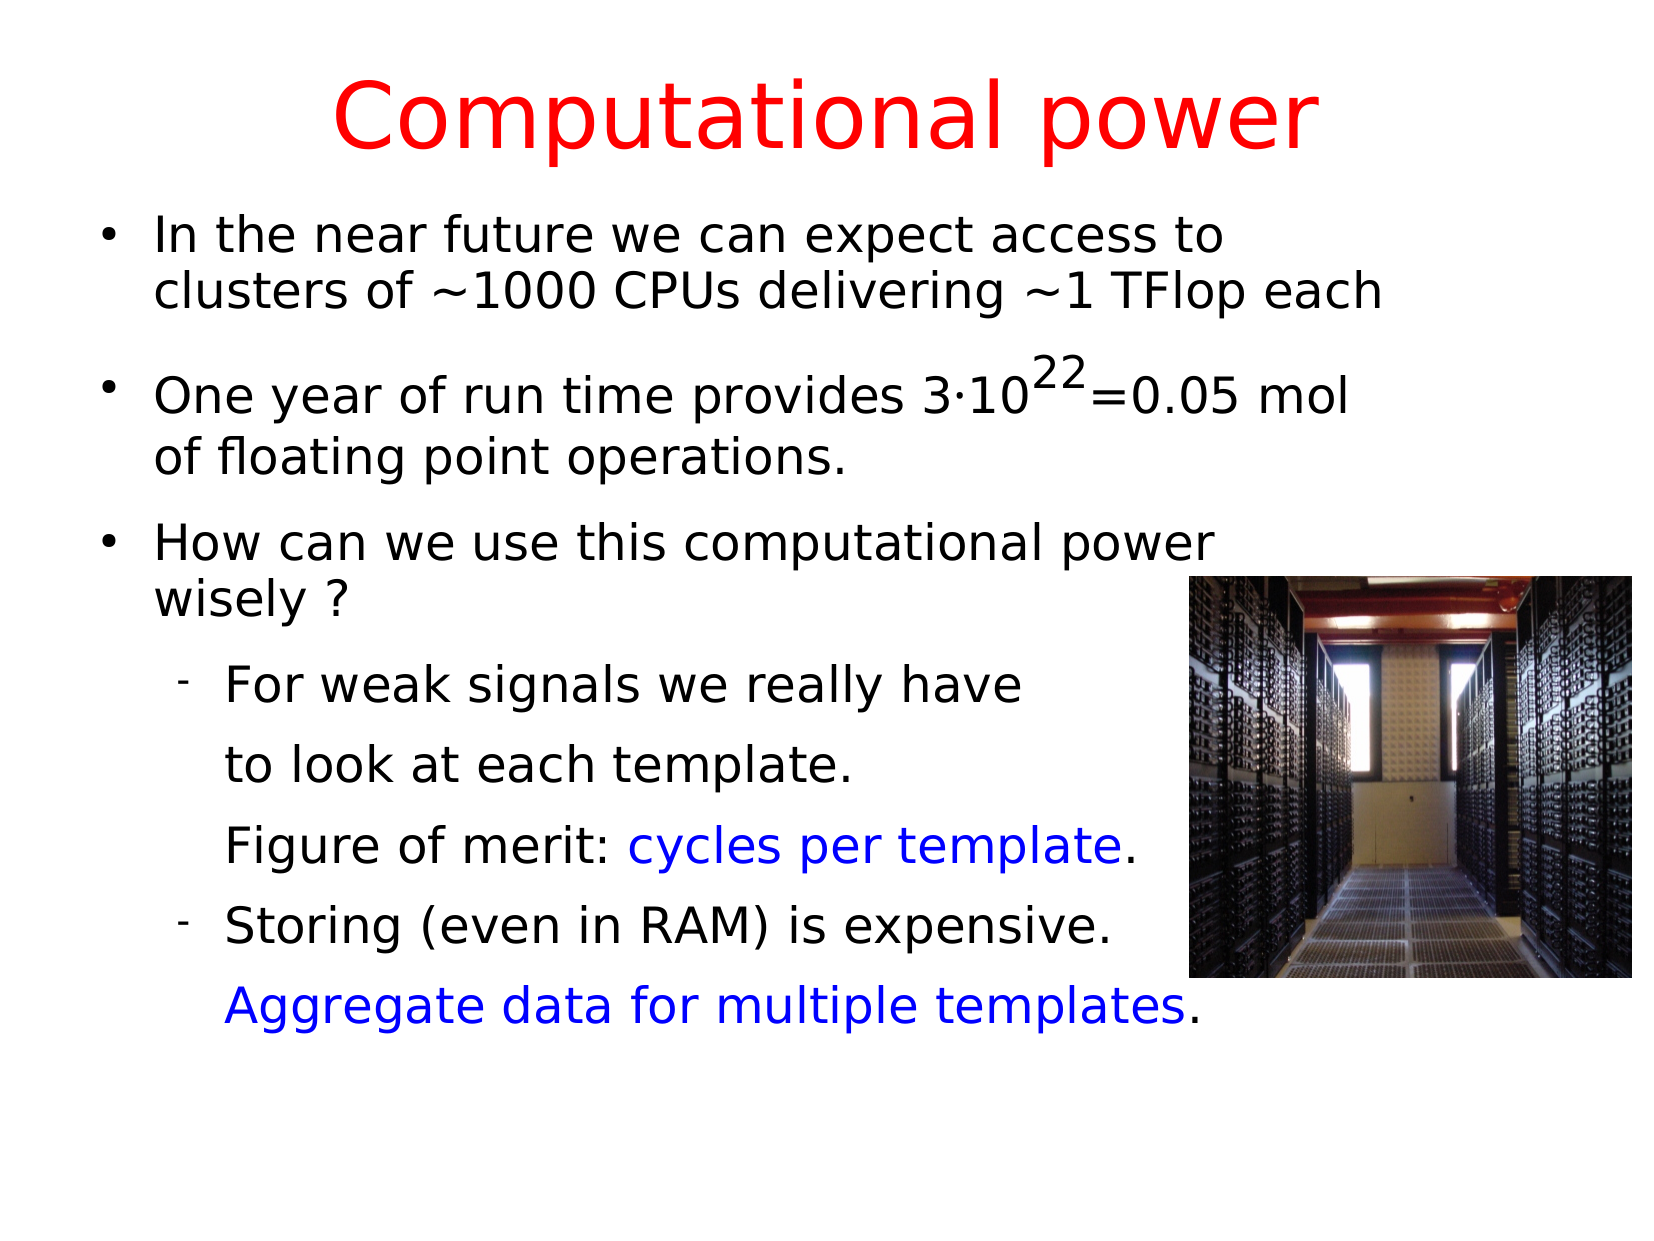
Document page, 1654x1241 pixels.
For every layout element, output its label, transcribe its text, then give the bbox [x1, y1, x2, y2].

picture [1189, 576, 1632, 978]
list In the near future we can expect access to clusters of ~1000 CPUs delivering ~1 TFlop each One year of run time provides 3·1022=0.05 mol of floating point operations. How can we use this computational power wisely ? For weak signals we really have to look at each template. Figure of merit: cycles per template. Storing (even in RAM) is expensive. Aggregate data for multiple templates. [82, 207, 1407, 1189]
title Computational power [82, 21, 1571, 214]
